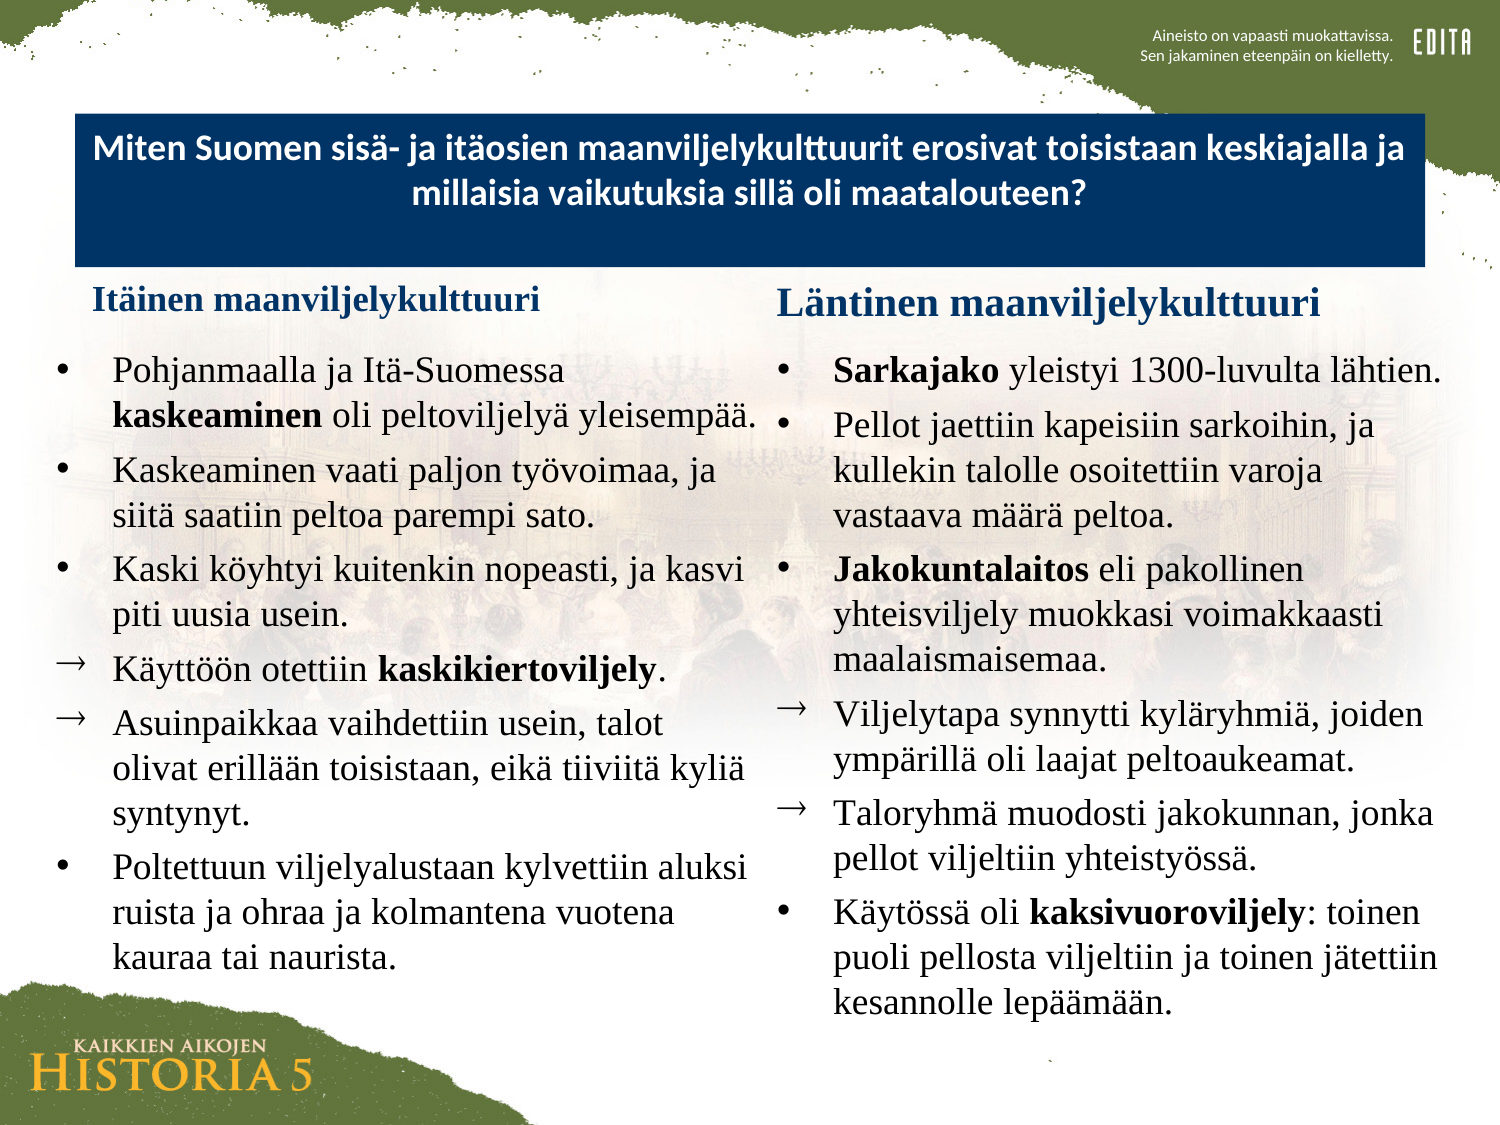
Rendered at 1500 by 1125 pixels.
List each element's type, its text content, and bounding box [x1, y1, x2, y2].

list Läntinen maanviljelykulttuuri [761, 267, 1425, 337]
list Sarkajako yleistyi 1300-luvulta lähtien. Pellot jaettiin kapeisiin sarkoihin, ja kullekin talolle osoitettiin varoja vastaava määrä peltoa. Jakokuntalaitos eli pakollinen yhteisviljely muokkasi voimakkaasti maalaismaisemaa. Viljelytapa synnytti kyläryhmiä, joiden ympärillä oli laajat peltoaukeamat. Taloryhmä muodosti jakokunnan, jonka pellot viljeltiin yhteistyössä. Käytössä oli kaksivuoroviljely: toinen puoli pellosta viljeltiin ja toinen jätettiin kesannolle lepäämään. [761, 337, 1459, 1043]
picture [0, 0, 1500, 1125]
title Miten Suomen sisä- ja itäosien maanviljelykulttuurit erosivat toisistaan keskiajalla ja millaisia vaikutuksia sillä oli maatalouteen? [75, 113, 1426, 268]
list Pohjanmaalla ja Itä-Suomessa kaskeaminen oli peltoviljelyä yleisempää. Kaskeaminen vaati paljon työvoimaa, ja siitä saatiin peltoa parempi sato. Kaski köyhtyi kuitenkin nopeasti, ja kasvi piti uusia usein. Käyttöön otettiin kaskikiertoviljely. Asuinpaikkaa vaihdettiin usein, talot olivat erillään toisistaan, eikä tiiviitä kyliä syntynyt. Poltettuun viljelyalustaan kylvettiin aluksi ruista ja ohraa ja kolmantena vuotena kauraa tai naurista. [41, 337, 761, 1043]
list Itäinen maanviljelykulttuuri [76, 267, 740, 327]
